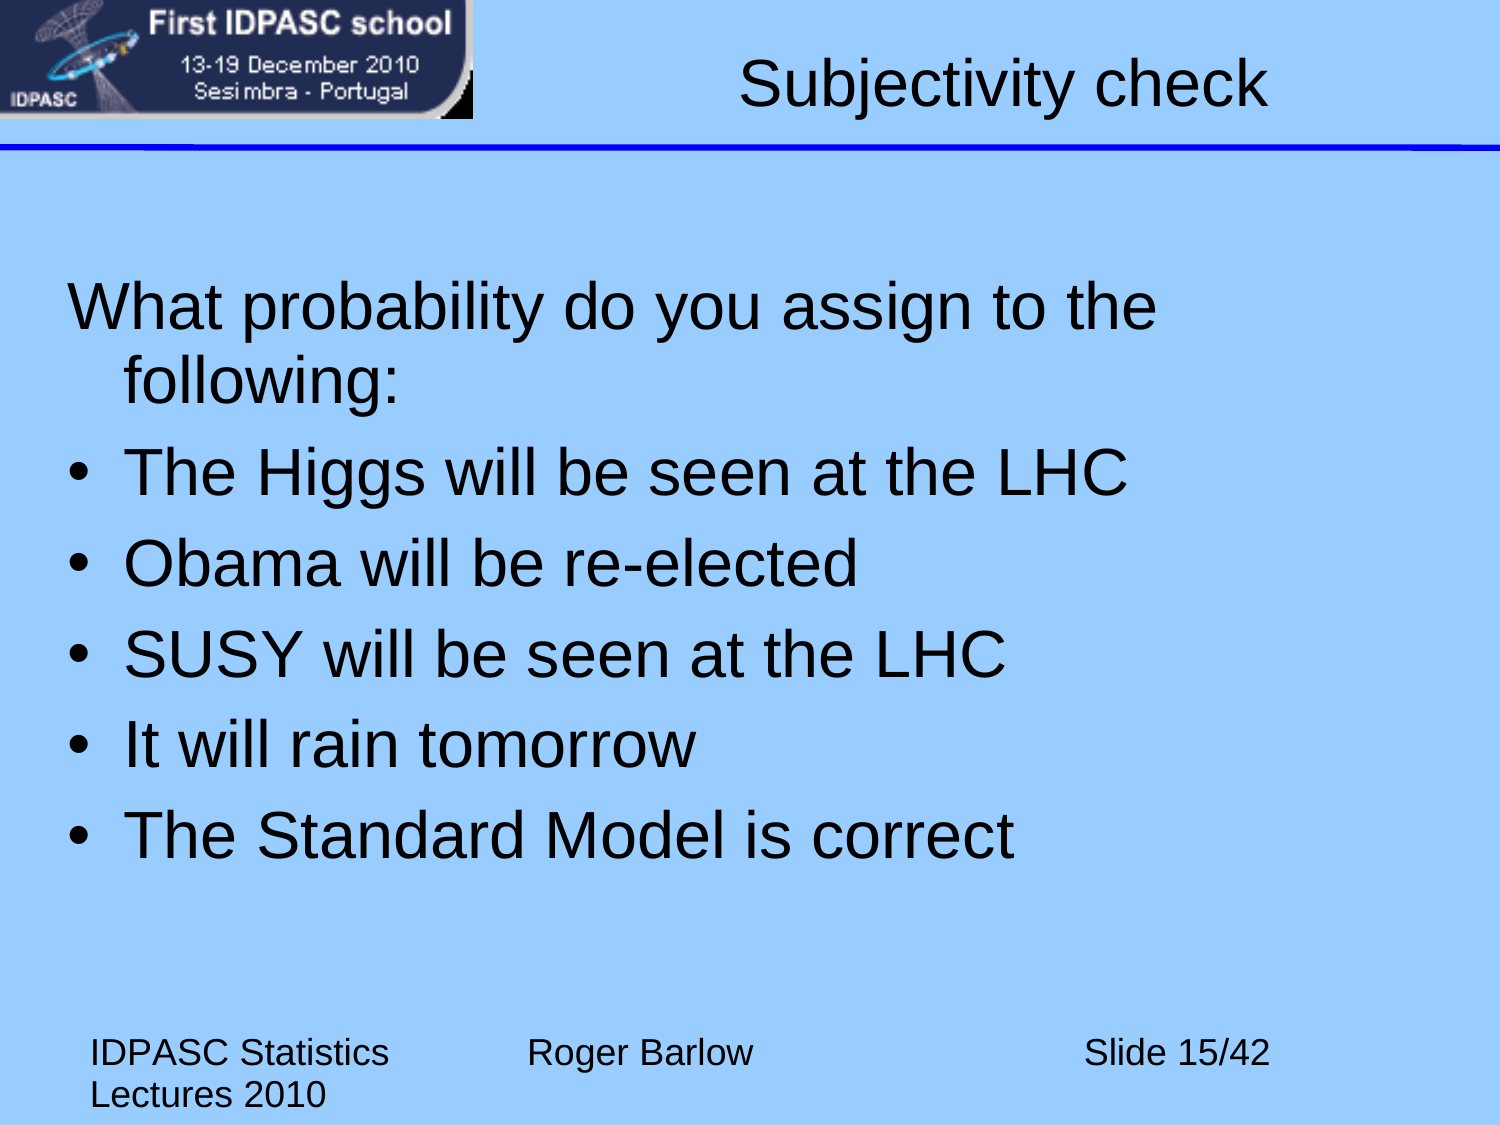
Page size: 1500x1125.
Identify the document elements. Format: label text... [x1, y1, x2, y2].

list What probability do you assign to the following: The Higgs will be seen at the LHC Obama will be re-elected SUSY will be seen at the LHC It will rain tomorrow The Standard Model is correct [67, 265, 1418, 994]
picture [0, 0, 473, 119]
title Subjectivity check [590, 29, 1418, 133]
